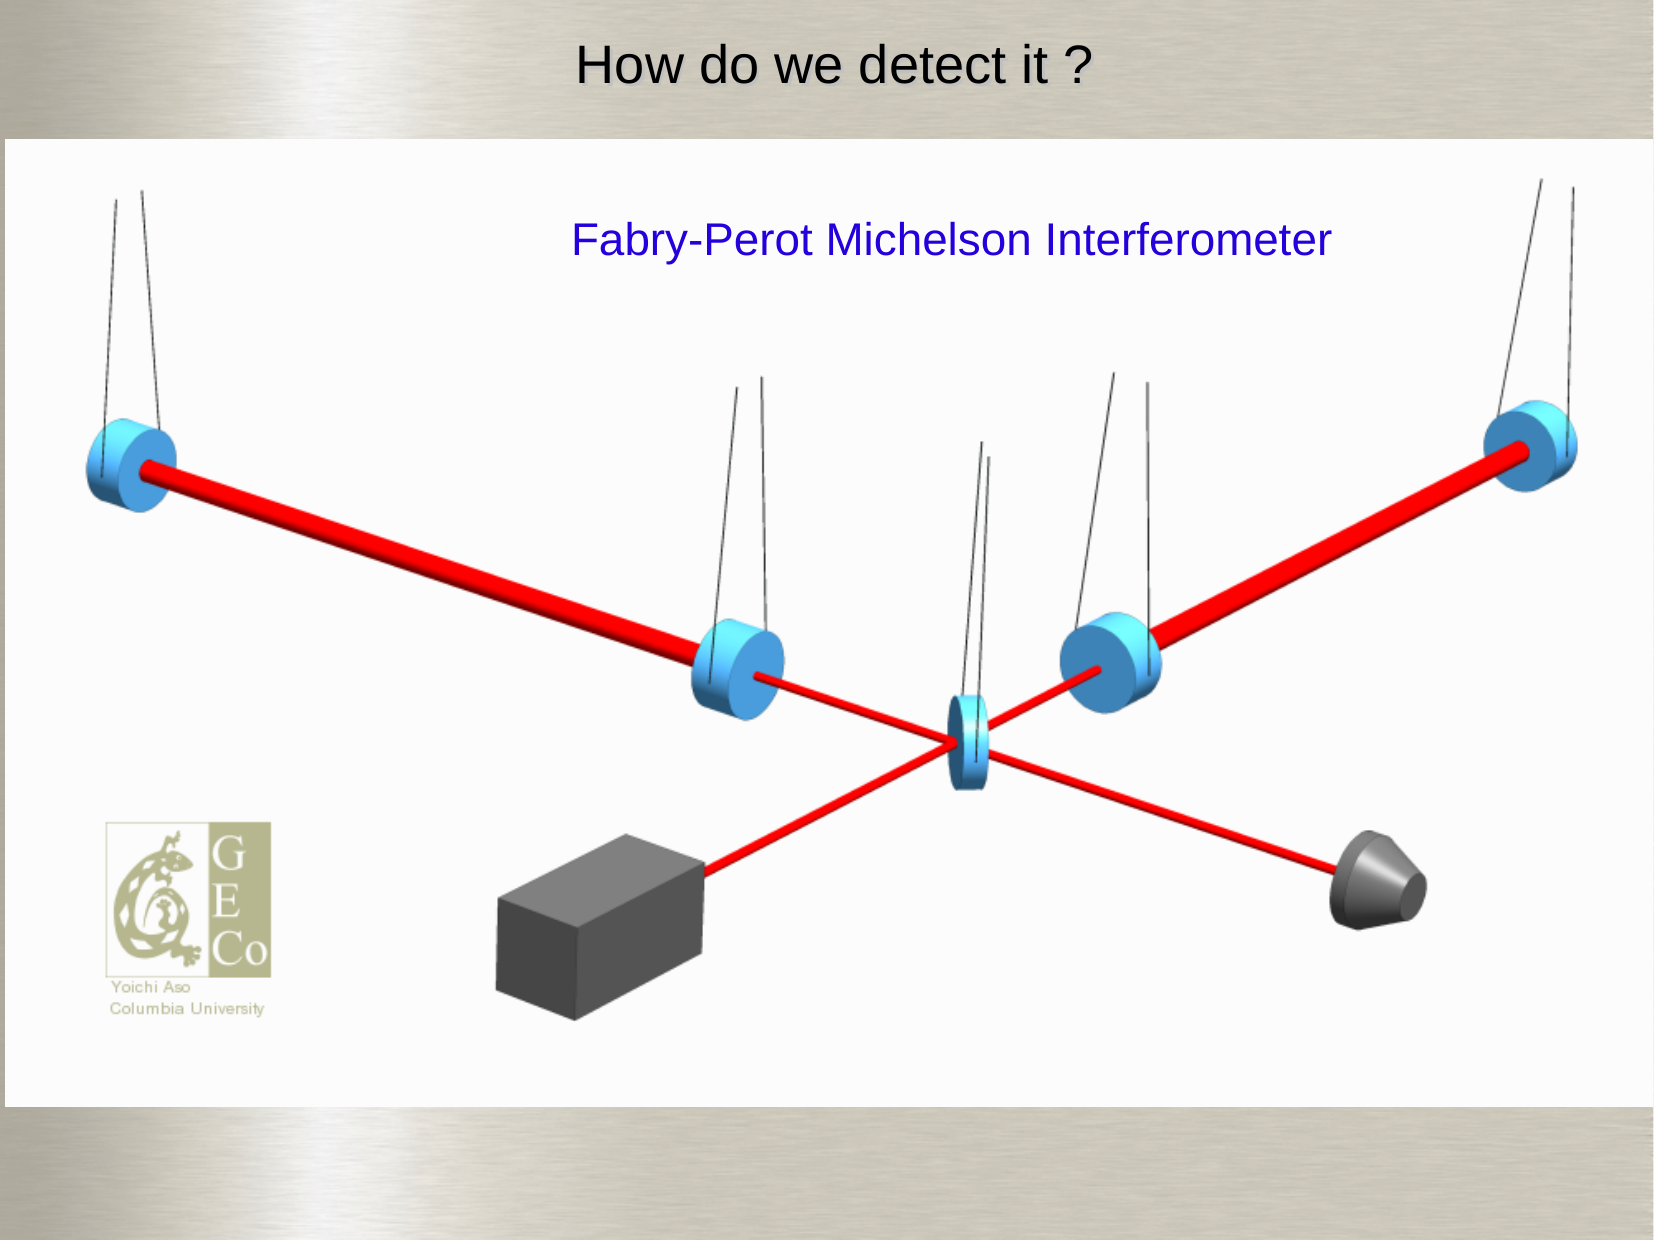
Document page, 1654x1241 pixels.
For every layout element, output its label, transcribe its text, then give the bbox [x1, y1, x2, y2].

text_box Fabry-Perot Michelson Interferometer [556, 206, 1335, 273]
text_box How do we detect it ? [560, 27, 1099, 103]
picture [0, 0, 1654, 1240]
